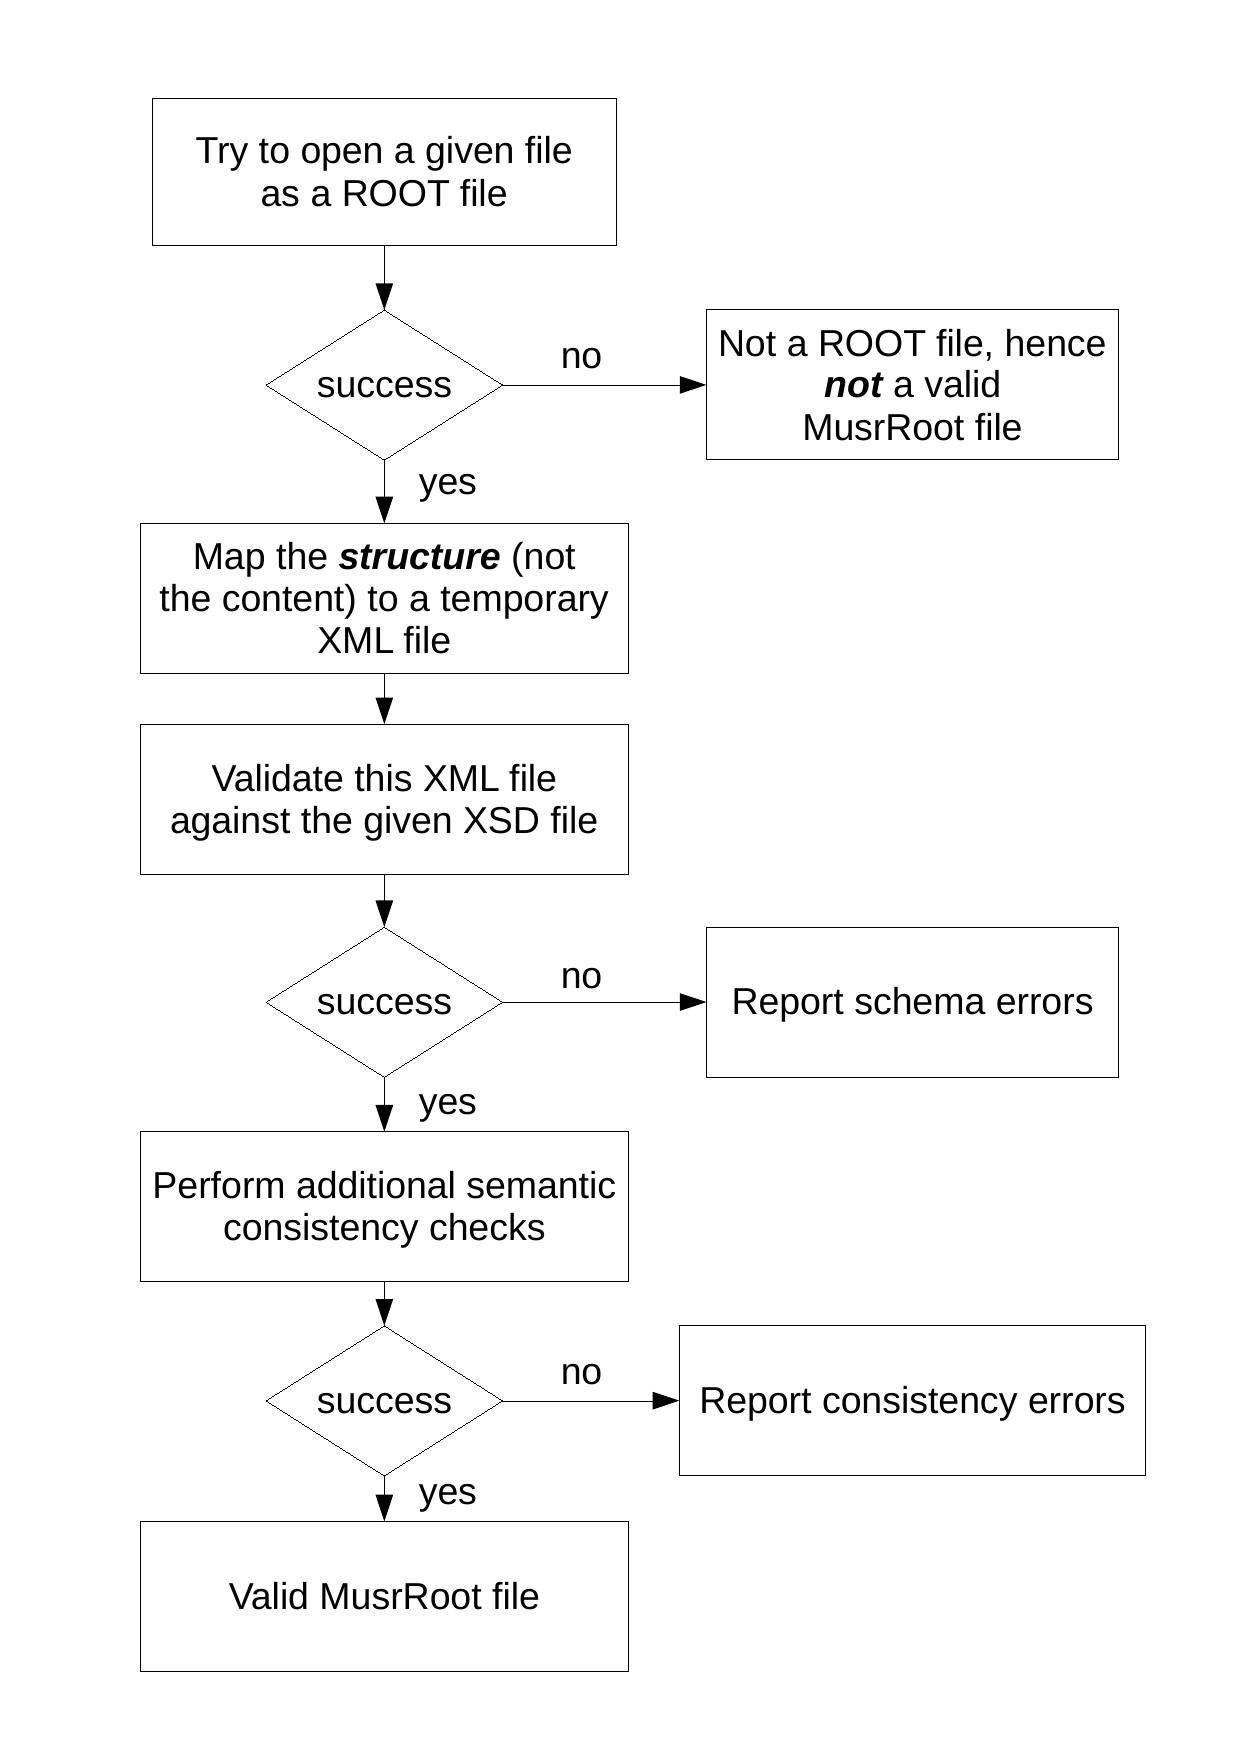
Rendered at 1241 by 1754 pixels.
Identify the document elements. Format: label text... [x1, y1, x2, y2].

text_box yes [403, 1463, 492, 1520]
text_box Perform additional semantic consistency checks [140, 1131, 629, 1282]
text_box success [302, 356, 467, 414]
text_box success [302, 1372, 467, 1430]
text_box Not a ROOT file, hence not a valid MusrRoot file [706, 309, 1119, 460]
text_box Valid MusrRoot file [140, 1521, 629, 1672]
text_box no [546, 947, 618, 1004]
text_box Report schema errors [706, 927, 1119, 1078]
text_box no [546, 327, 618, 384]
text_box Validate this XML file against the given XSD file [140, 724, 629, 875]
text_box Try to open a given file as a ROOT file [152, 98, 617, 246]
text_box success [302, 973, 467, 1031]
text_box Map the structure (not the content) to a temporary XML file [140, 523, 629, 674]
text_box yes [403, 1073, 492, 1131]
text_box yes [403, 453, 492, 511]
text_box no [546, 1342, 618, 1400]
text_box Report consistency errors [679, 1325, 1146, 1476]
